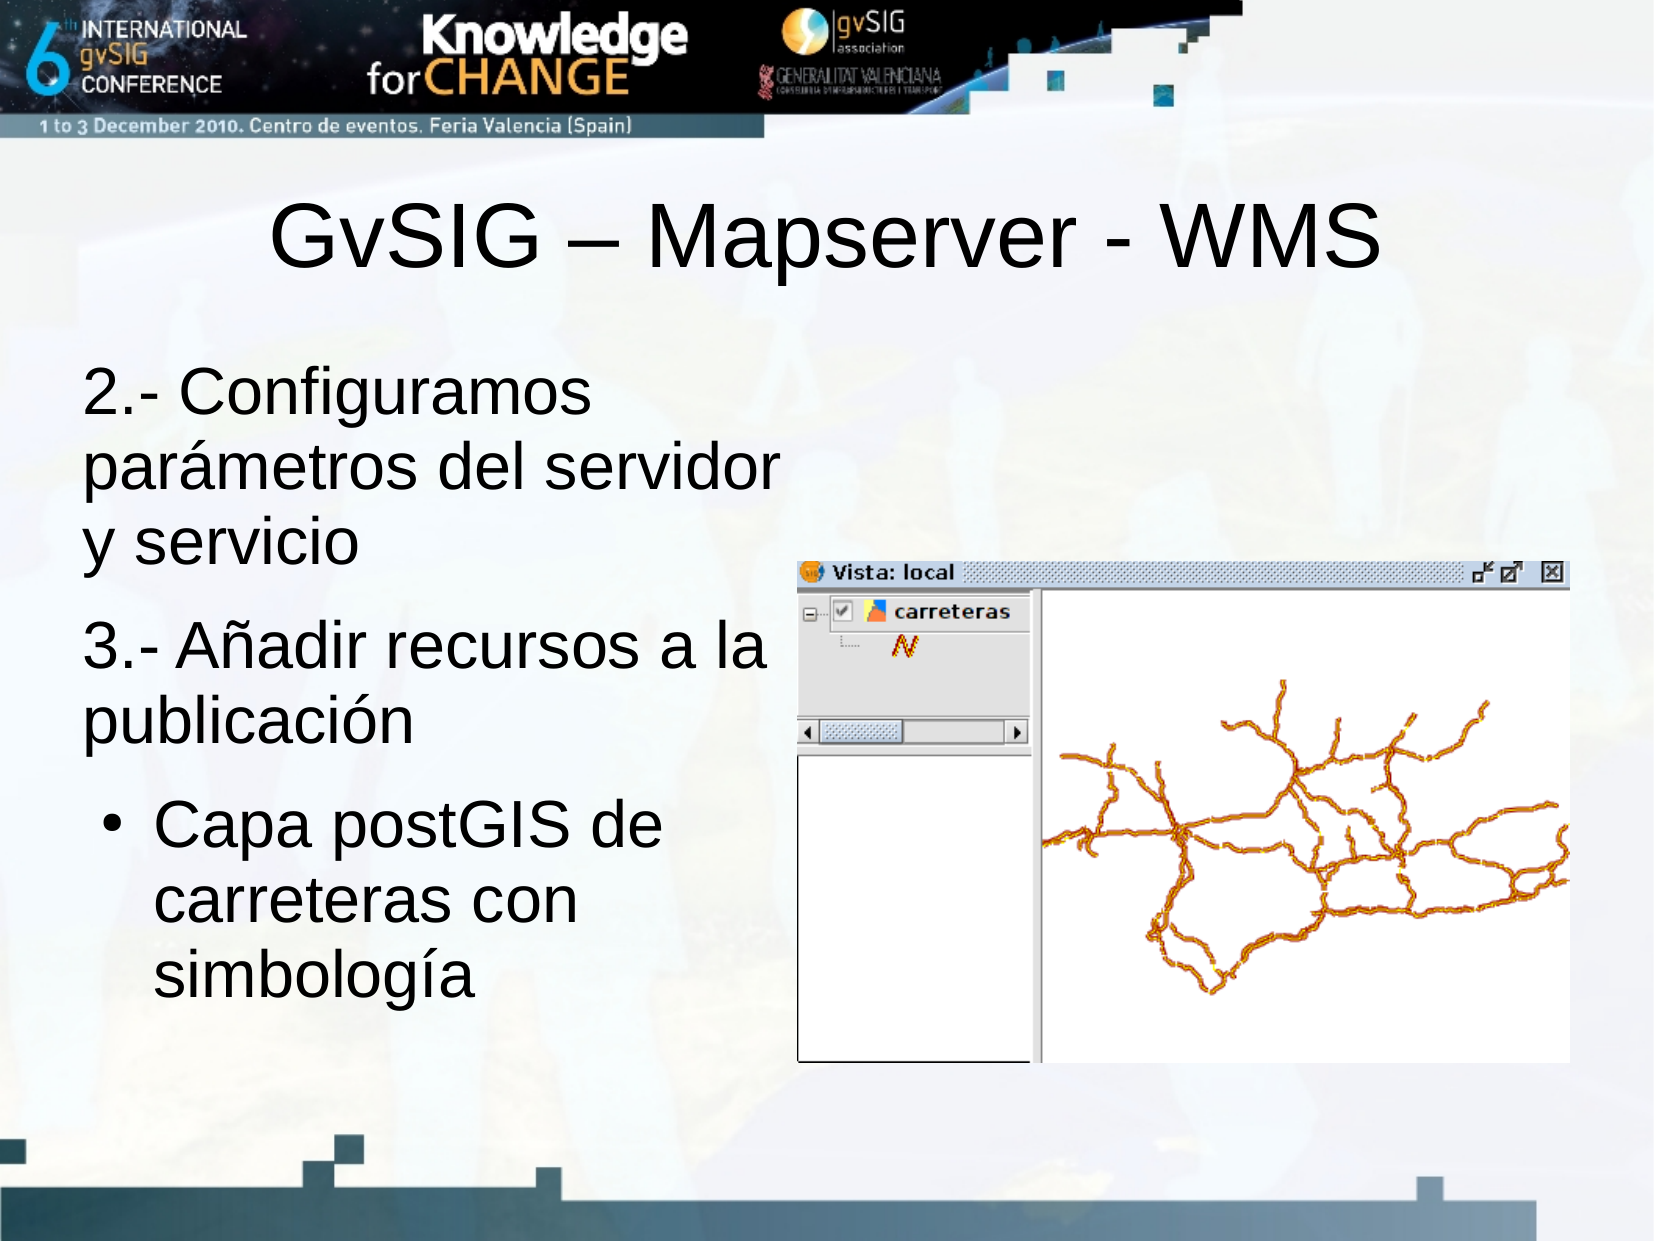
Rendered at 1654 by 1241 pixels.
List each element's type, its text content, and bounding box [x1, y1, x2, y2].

list 2.- Configuramos parámetros del servidor y servicio 3.- Añadir recursos a la publicación Capa postGIS de carreteras con simbología [82, 354, 809, 1173]
picture [0, 0, 1654, 1241]
title GvSIG – Mapserver - WMS [82, 155, 1571, 318]
